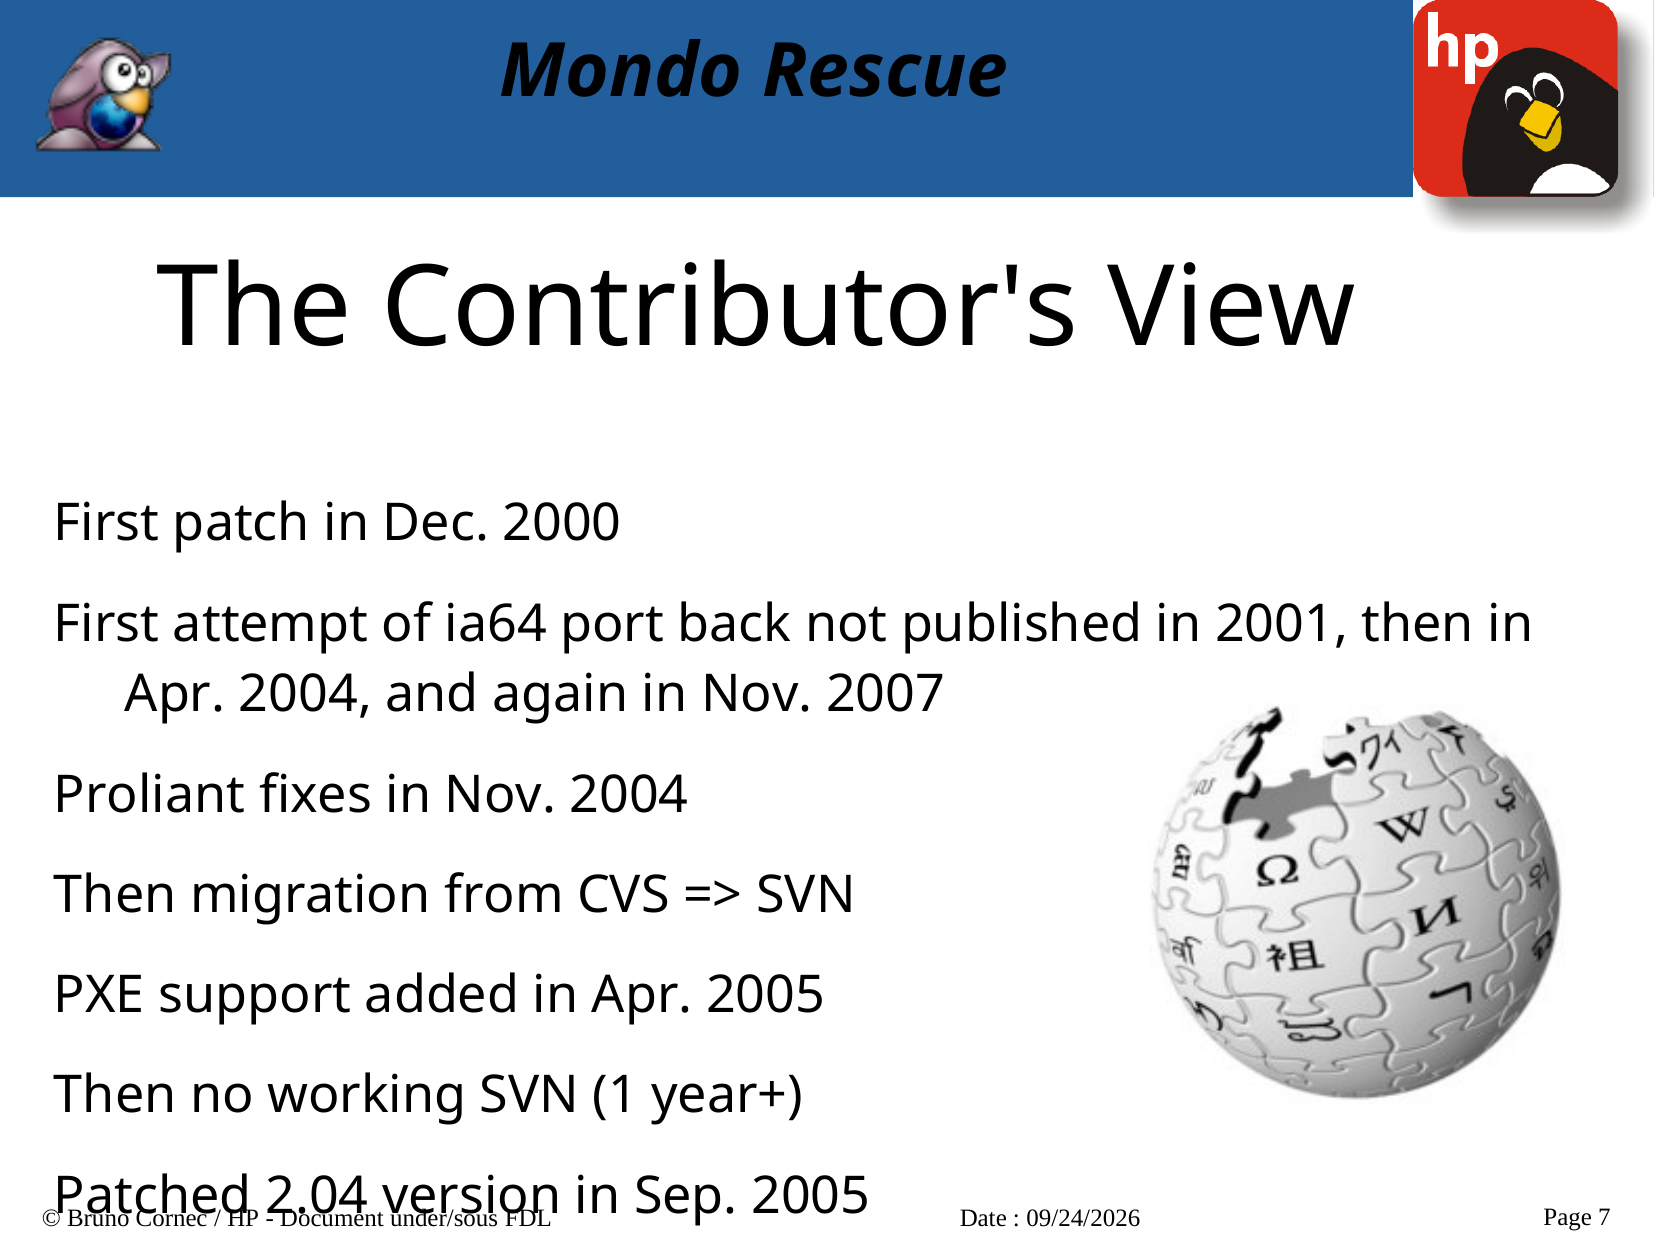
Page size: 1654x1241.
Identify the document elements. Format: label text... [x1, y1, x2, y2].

list First patch in Dec. 2000 First attempt of ia64 port back not published in 2001, then in Apr. 2004, and again in Nov. 2007 Proliant fixes in Nov. 2004 Then migration from CVS => SVN PXE support added in Apr. 2005 Then no working SVN (1 year+) Patched 2.04 version in Sep. 2005 [42, 485, 1606, 1149]
picture [1148, 703, 1566, 1121]
picture [1413, 0, 1654, 235]
picture [0, 0, 211, 199]
text_box The Contributor's View [156, 225, 1405, 365]
